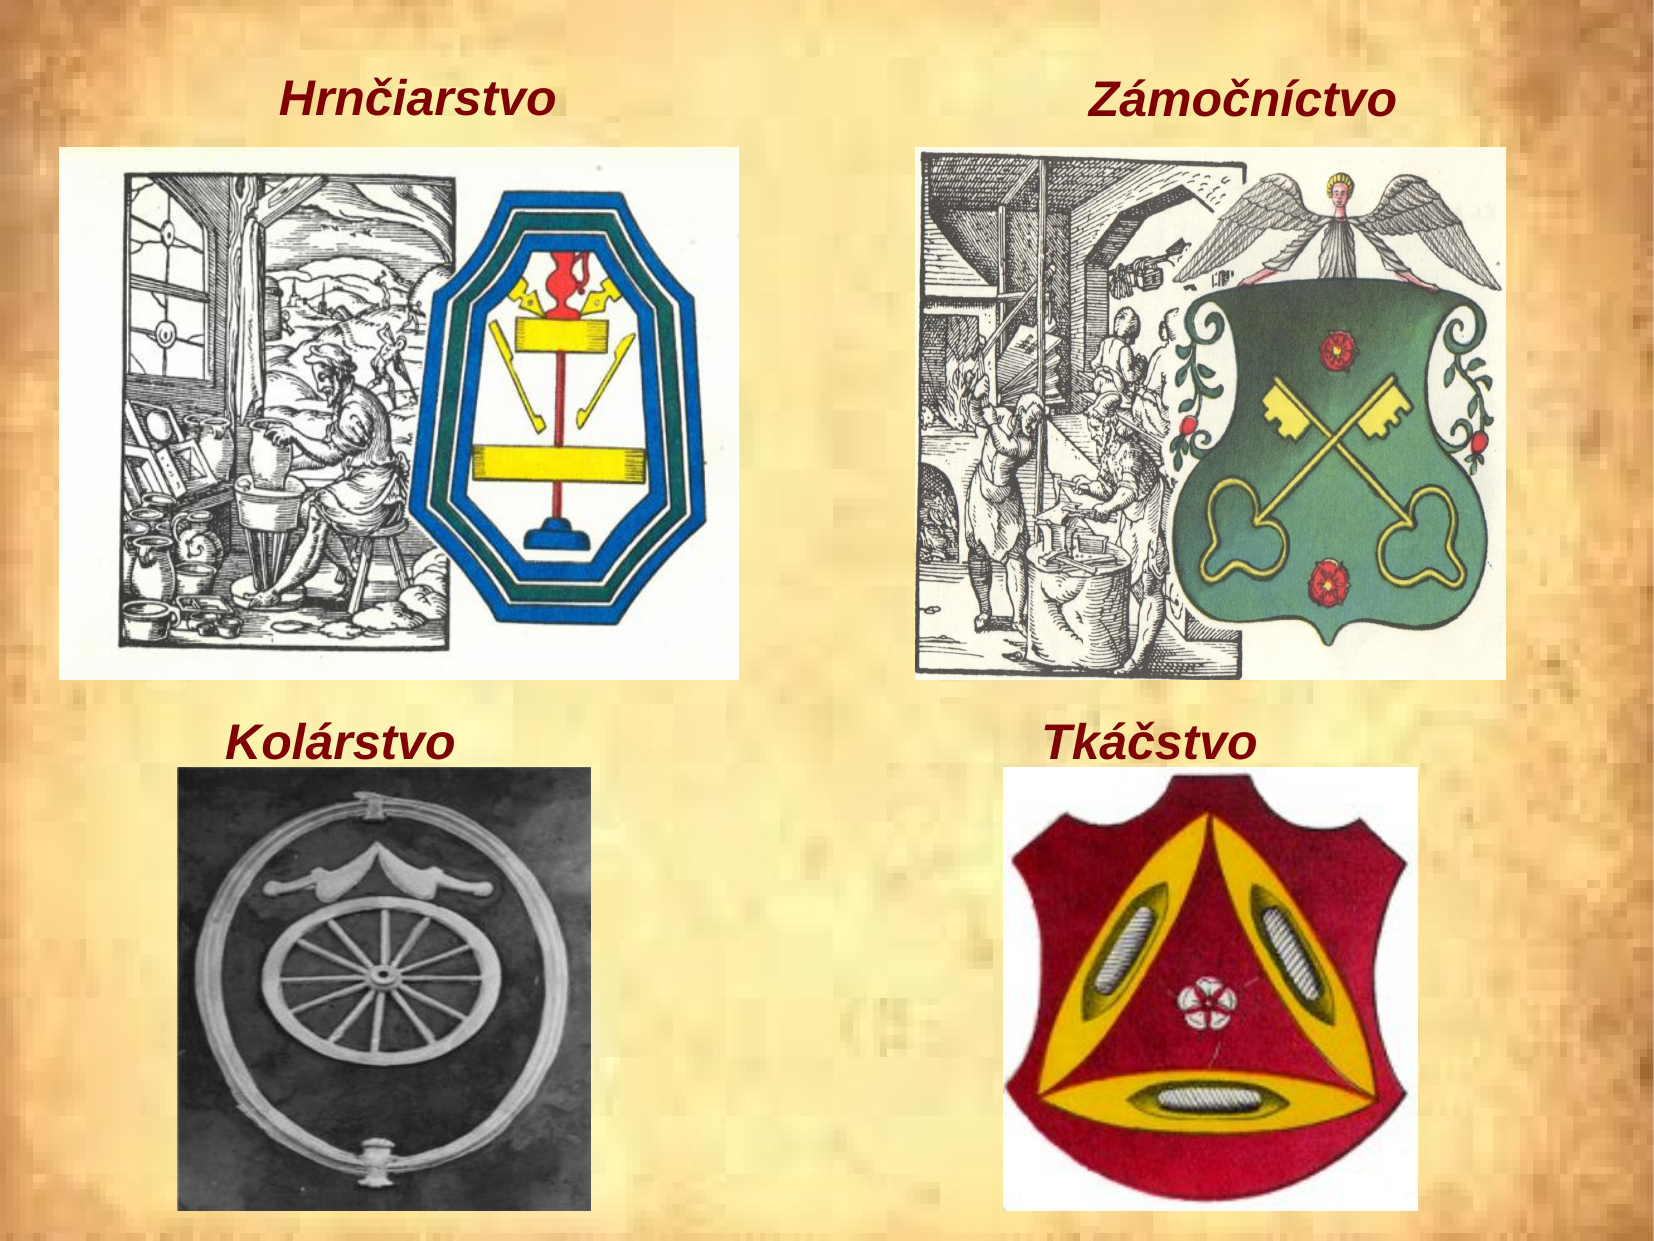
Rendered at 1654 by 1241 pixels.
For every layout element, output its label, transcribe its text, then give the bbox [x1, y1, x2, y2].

list Kolárstvo Tkáčstvo [118, 692, 1565, 768]
picture [915, 200, 1506, 680]
title Zámočníctvo [885, 0, 1601, 200]
picture [59, 147, 739, 680]
picture [177, 767, 591, 1211]
subtitle Hrnčiarstvo [118, 29, 721, 148]
picture [1003, 767, 1418, 1211]
